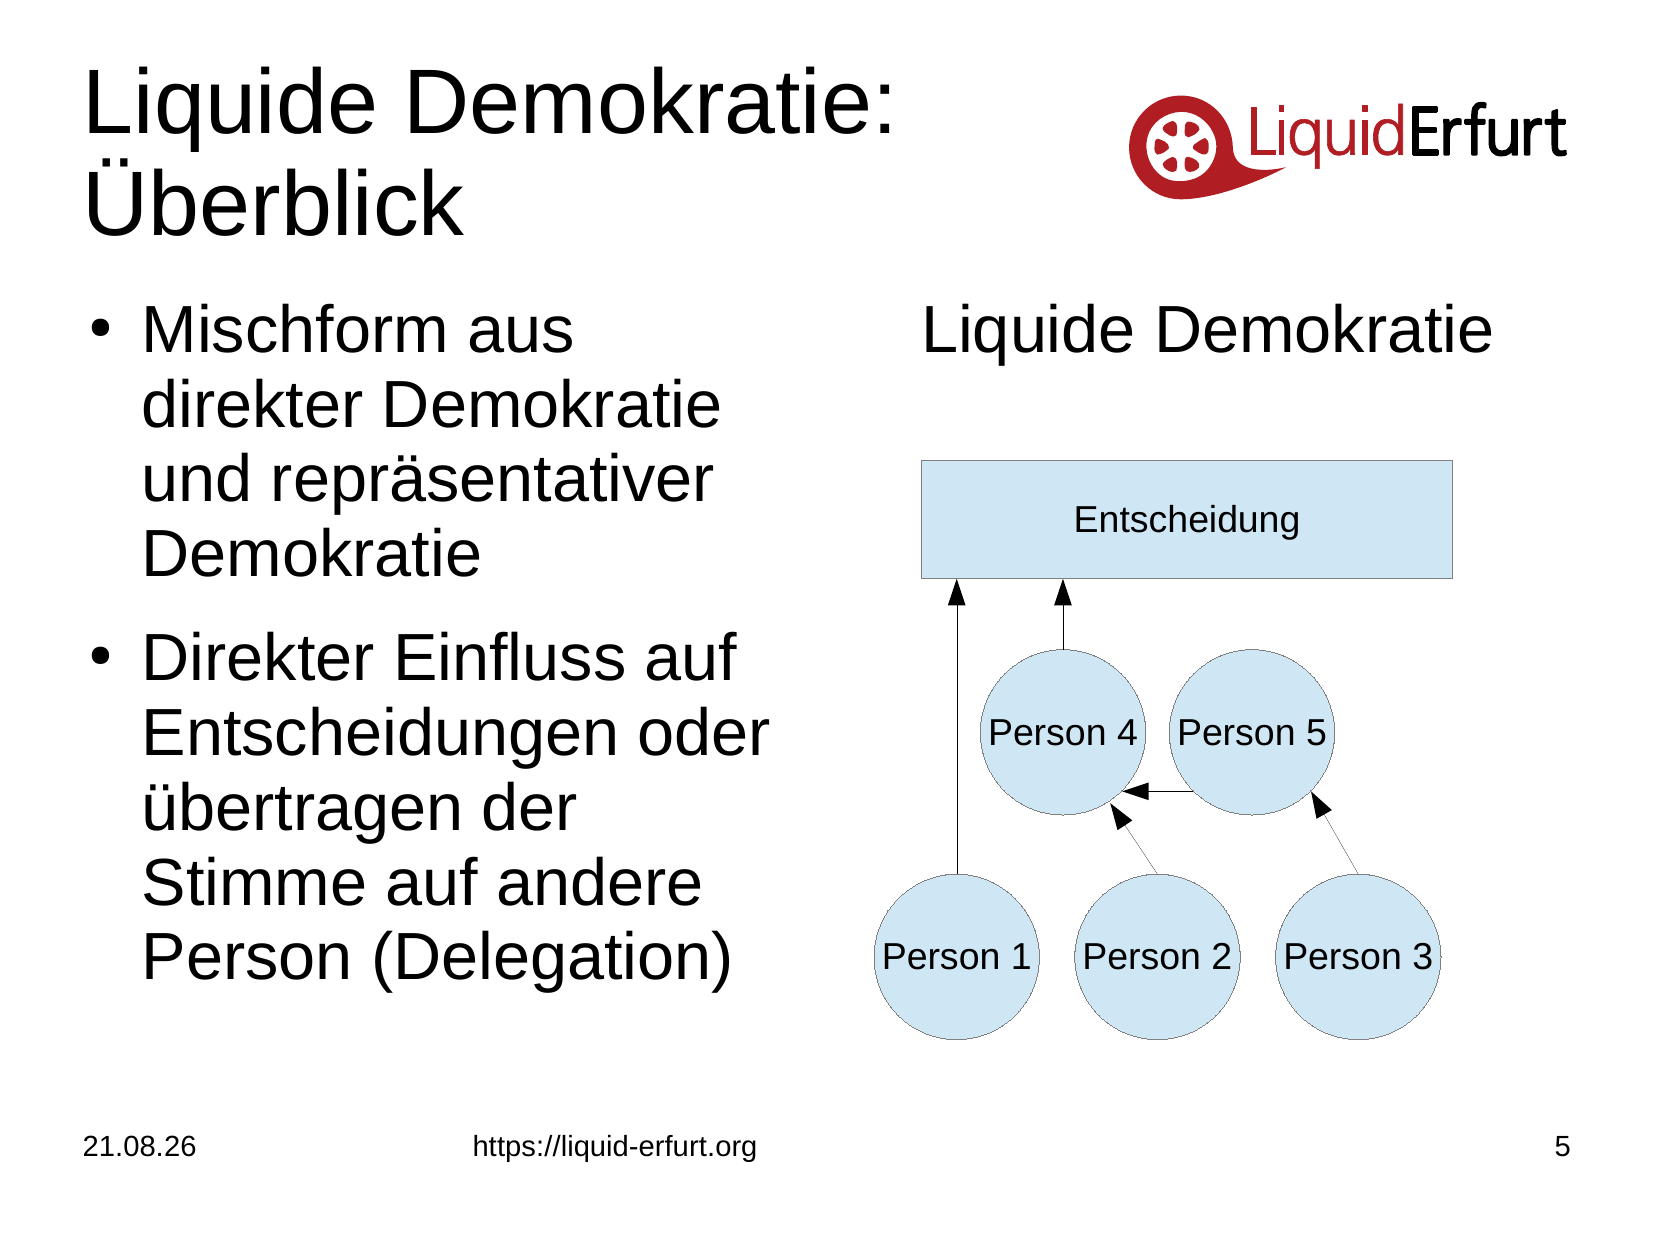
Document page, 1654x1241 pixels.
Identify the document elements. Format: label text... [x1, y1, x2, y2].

title Liquide Demokratie: Überblick [82, 49, 1571, 257]
list Liquide Demokratie [850, 291, 1595, 1111]
list Mischform aus direkter Demokratie und repräsentativer Demokratie Direkter Einfluss auf Entscheidungen oder übertragen der Stimme auf andere Person (Delegation) [70, 291, 815, 1111]
